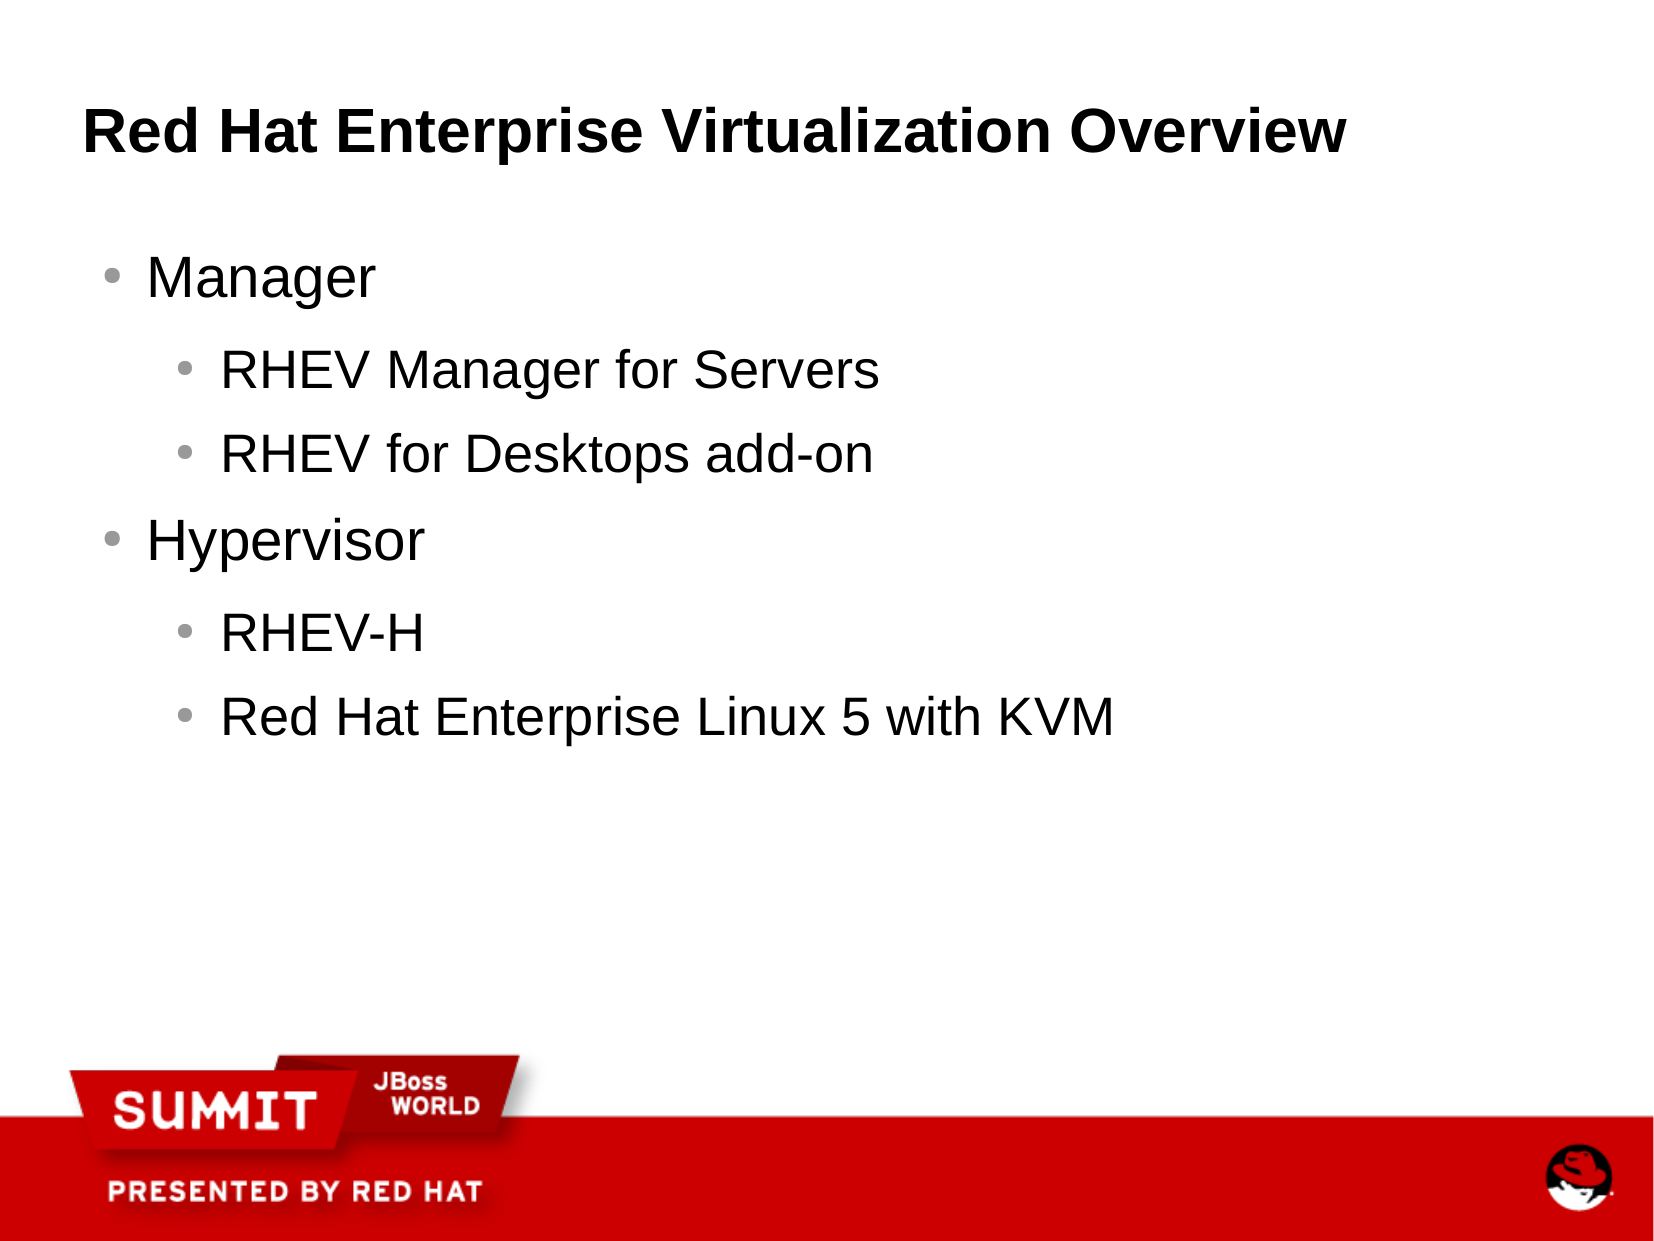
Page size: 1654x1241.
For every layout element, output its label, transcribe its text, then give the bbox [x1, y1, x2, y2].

picture [0, 1043, 1654, 1241]
list Manager RHEV Manager for Servers RHEV for Desktops add-on Hypervisor RHEV-H Red Hat Enterprise Linux 5 with KVM [86, 244, 1576, 1024]
title Red Hat Enterprise Virtualization Overview [82, 45, 1571, 218]
